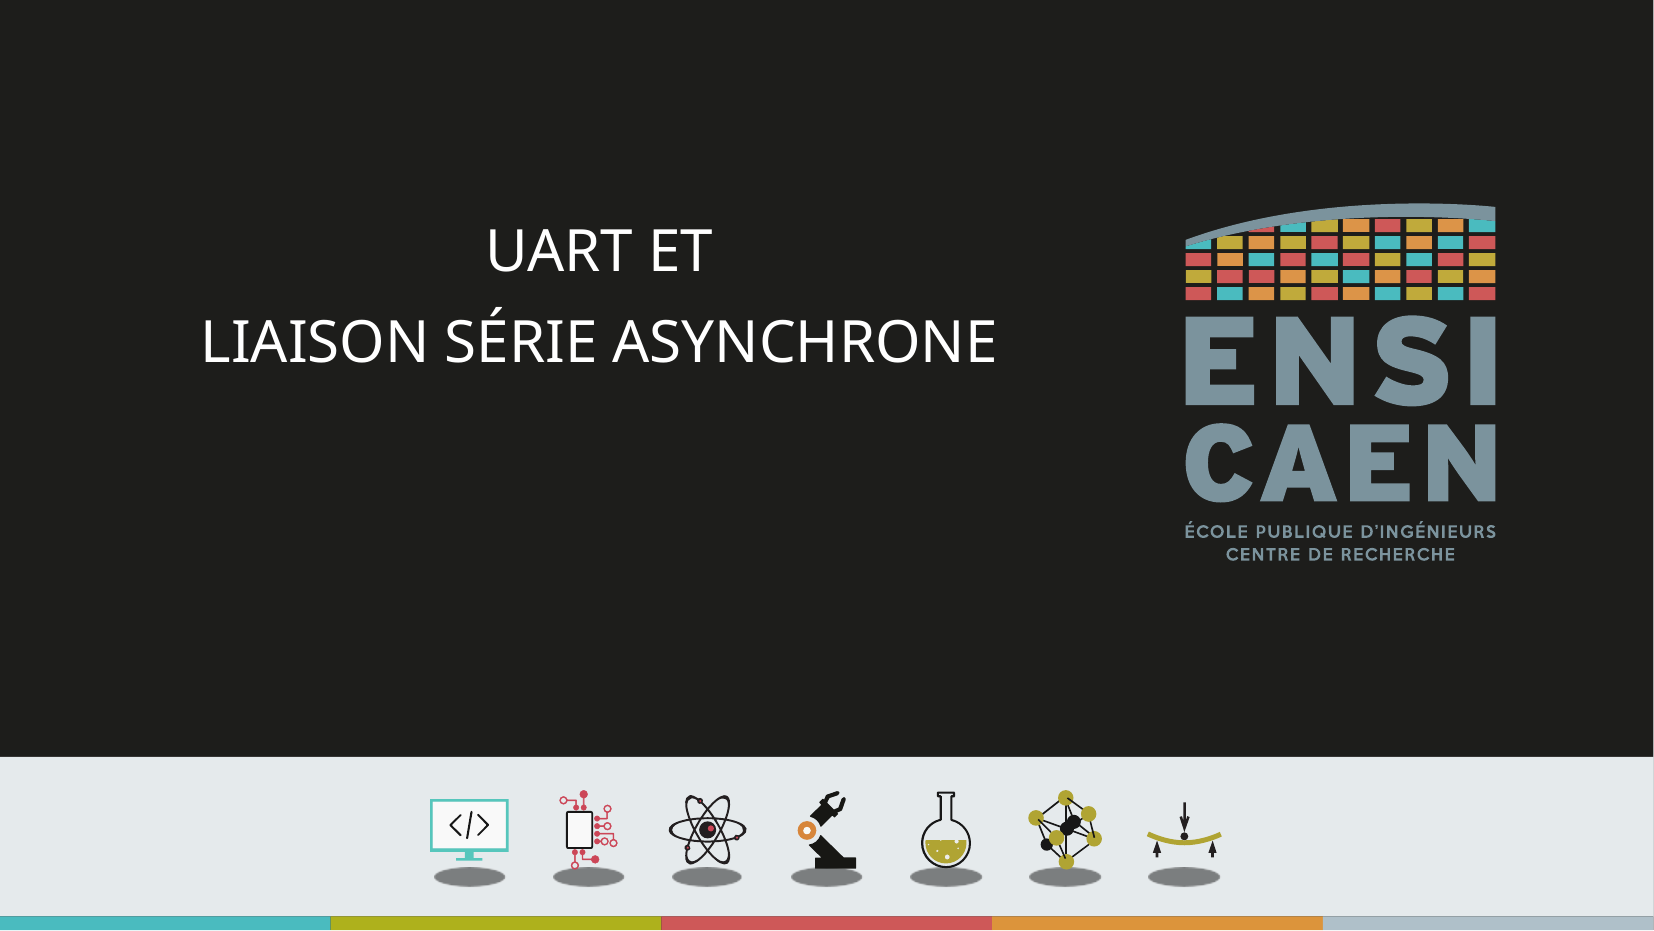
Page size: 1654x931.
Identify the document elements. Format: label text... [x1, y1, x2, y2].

title UART ET Liaison série asynchrone [82, 192, 1117, 384]
